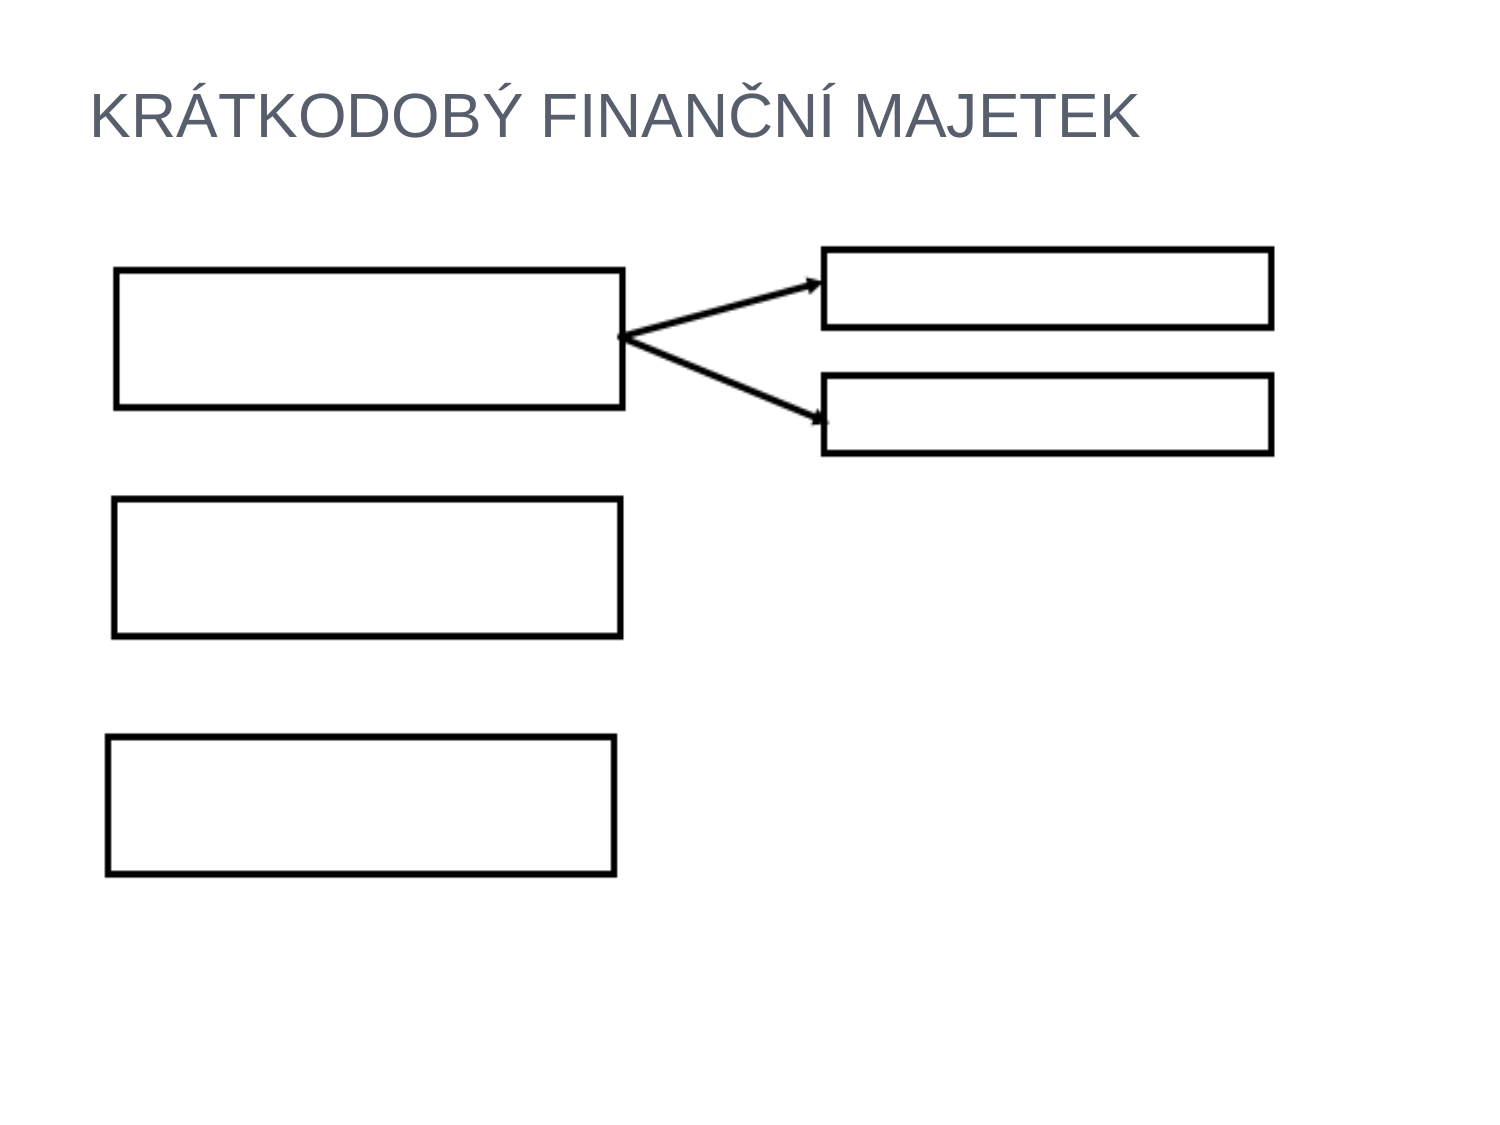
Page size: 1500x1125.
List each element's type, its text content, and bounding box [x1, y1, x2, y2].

text_box [76, 160, 1317, 924]
title KRÁTKODOBÝ FINANČNÍ MAJETEK [74, 44, 1300, 233]
